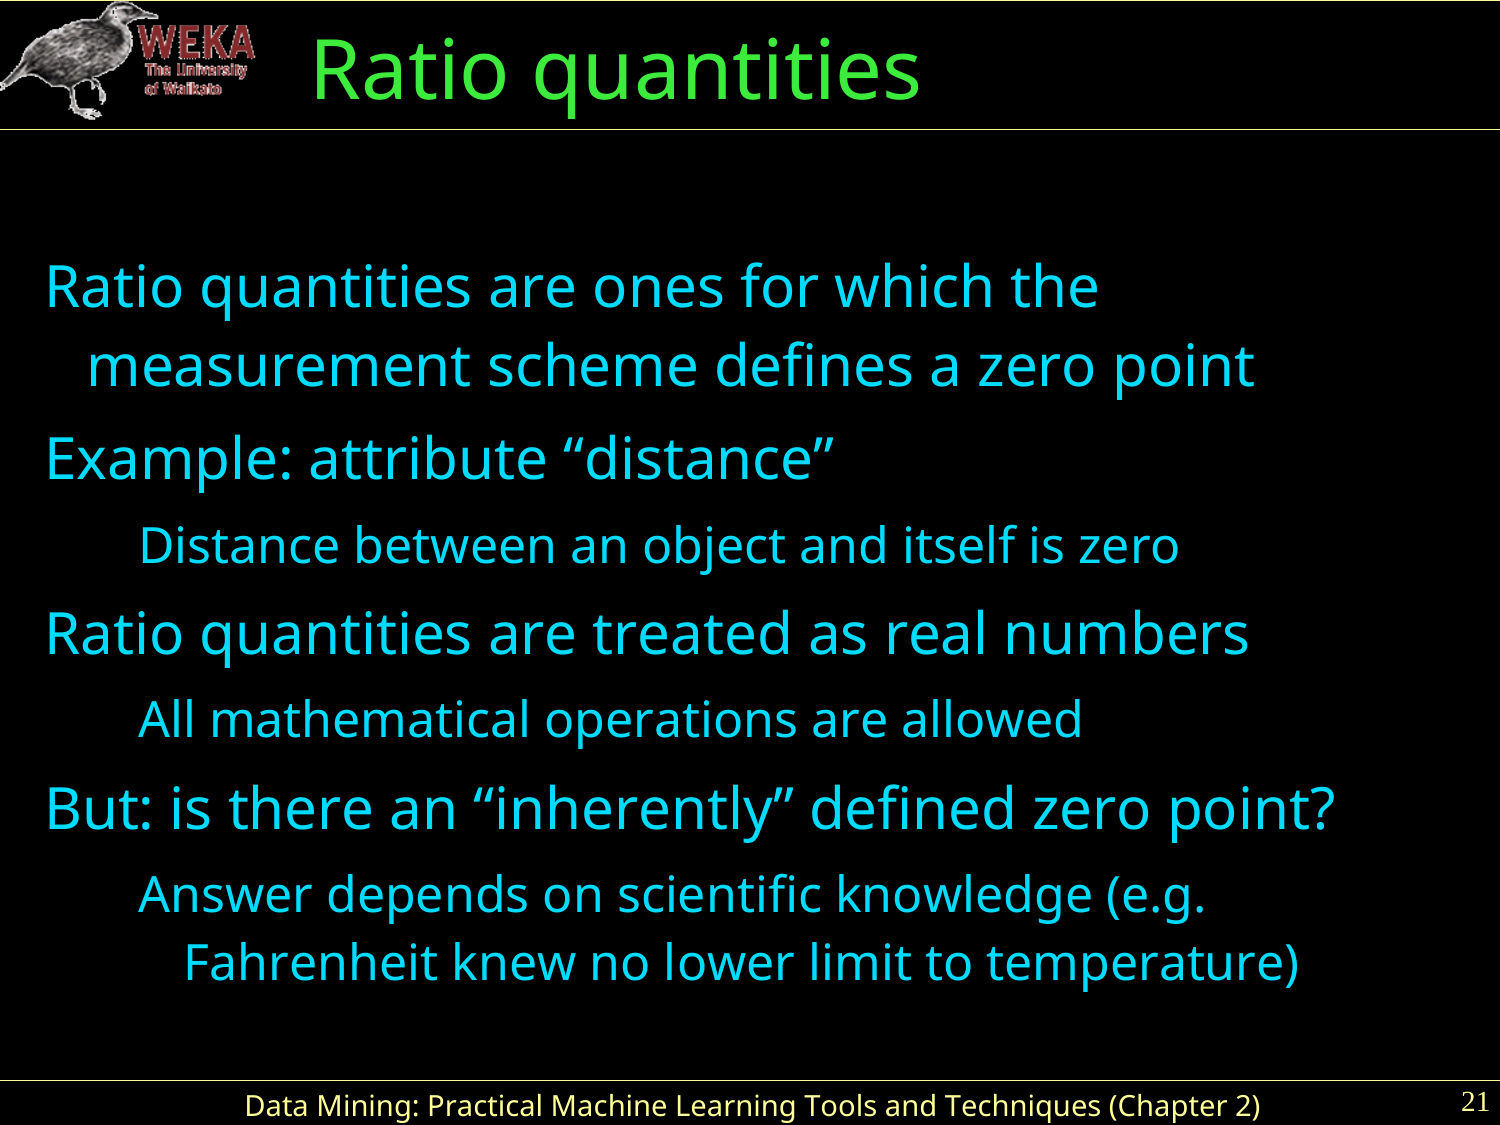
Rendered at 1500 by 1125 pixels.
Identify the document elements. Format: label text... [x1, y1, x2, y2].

text_box Ratio quantities are ones for which the measurement scheme defines a zero point Example: attribute “distance” Distance between an object and itself is zero Ratio quantities are treated as real numbers All mathematical operations are allowed But: is there an “inherently” defined zero point? Answer depends on scientific knowledge (e.g. Fahrenheit knew no lower limit to temperature) [29, 237, 1426, 913]
title Ratio quantities [295, 0, 1500, 148]
picture [0, 1, 266, 129]
